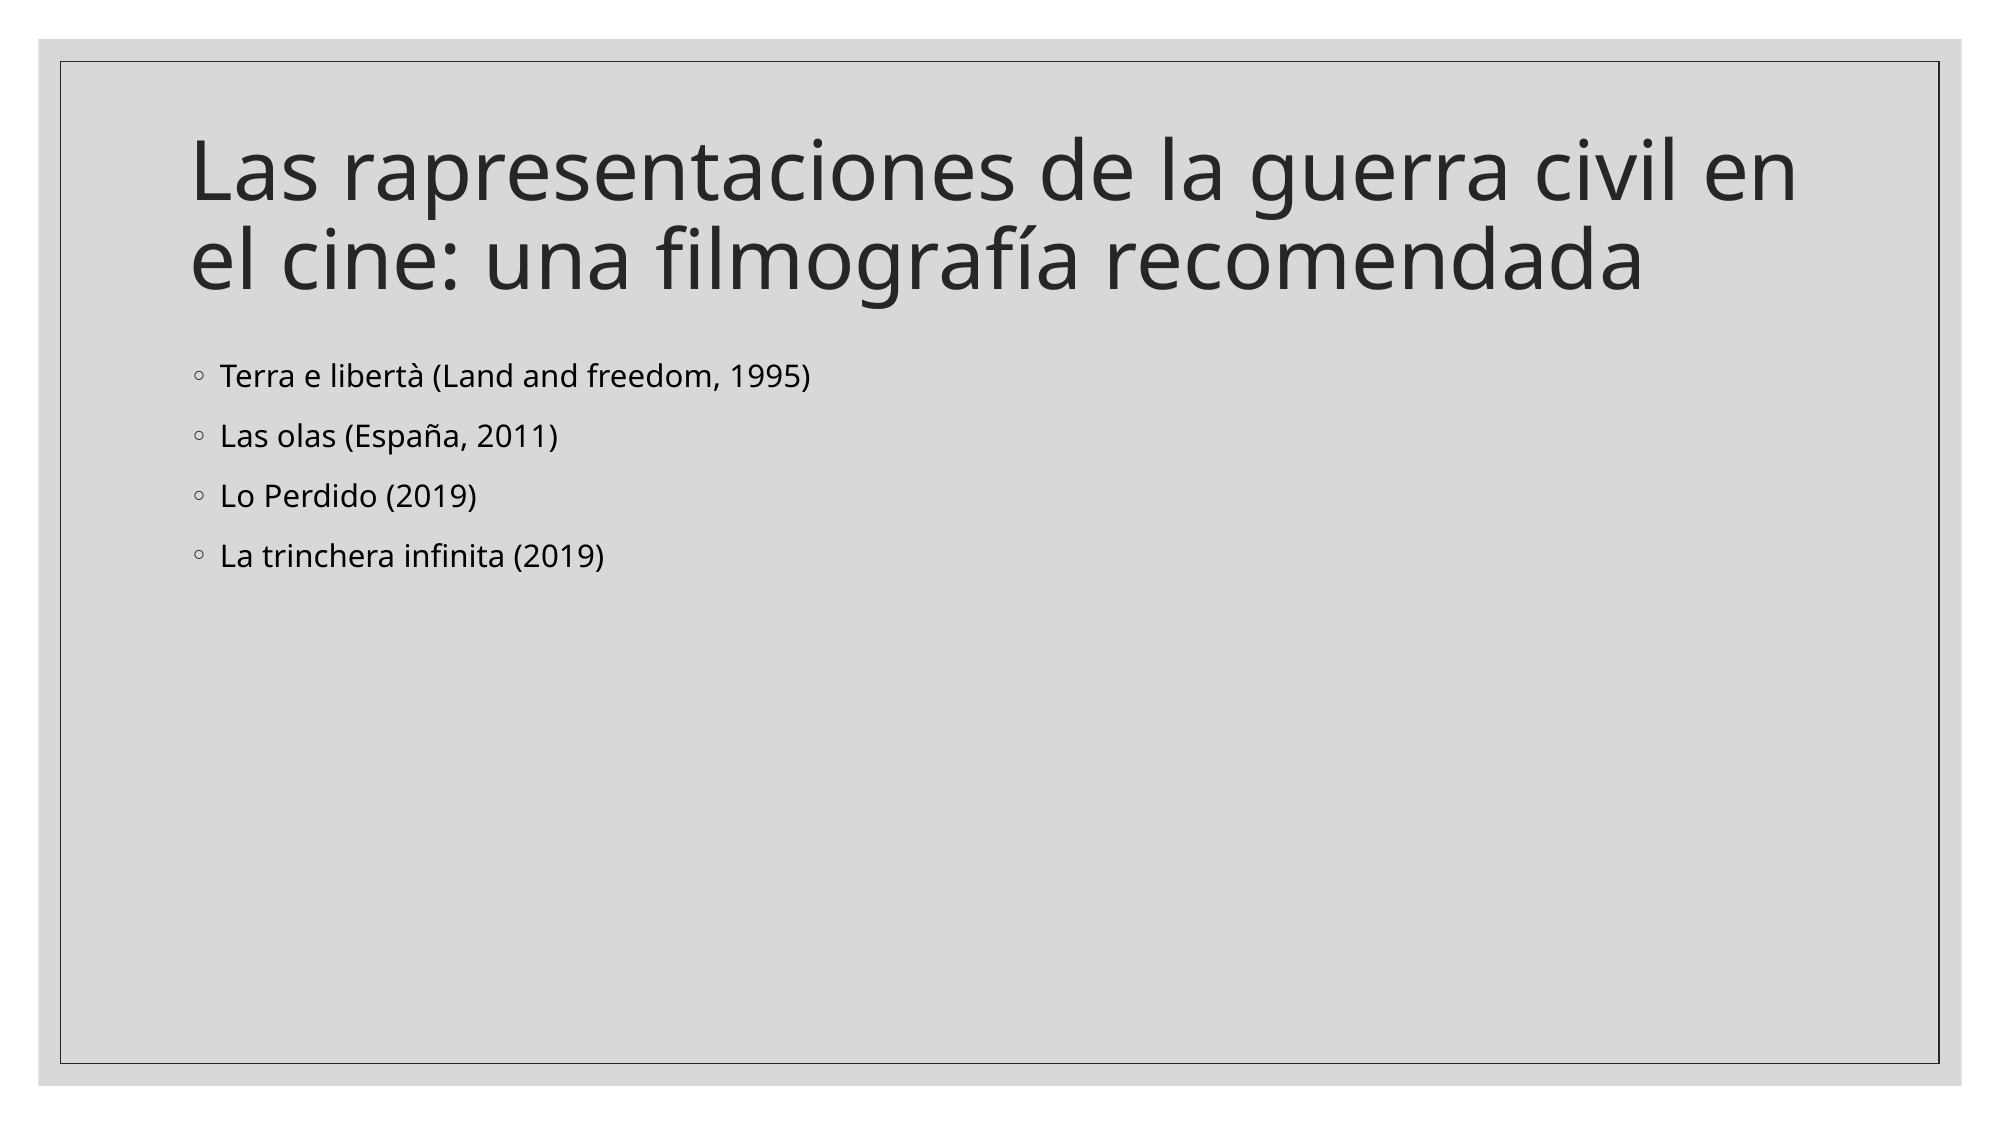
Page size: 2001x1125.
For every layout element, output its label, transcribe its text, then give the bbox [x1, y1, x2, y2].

list Terra e libertà (Land and freedom, 1995) Las olas (España, 2011) Lo Perdido (2019) La trinchera infinita (2019) [174, 345, 1825, 977]
title Las rapresentaciones de la guerra civil en el cine: una filmografía recomendada [174, 105, 1825, 331]
